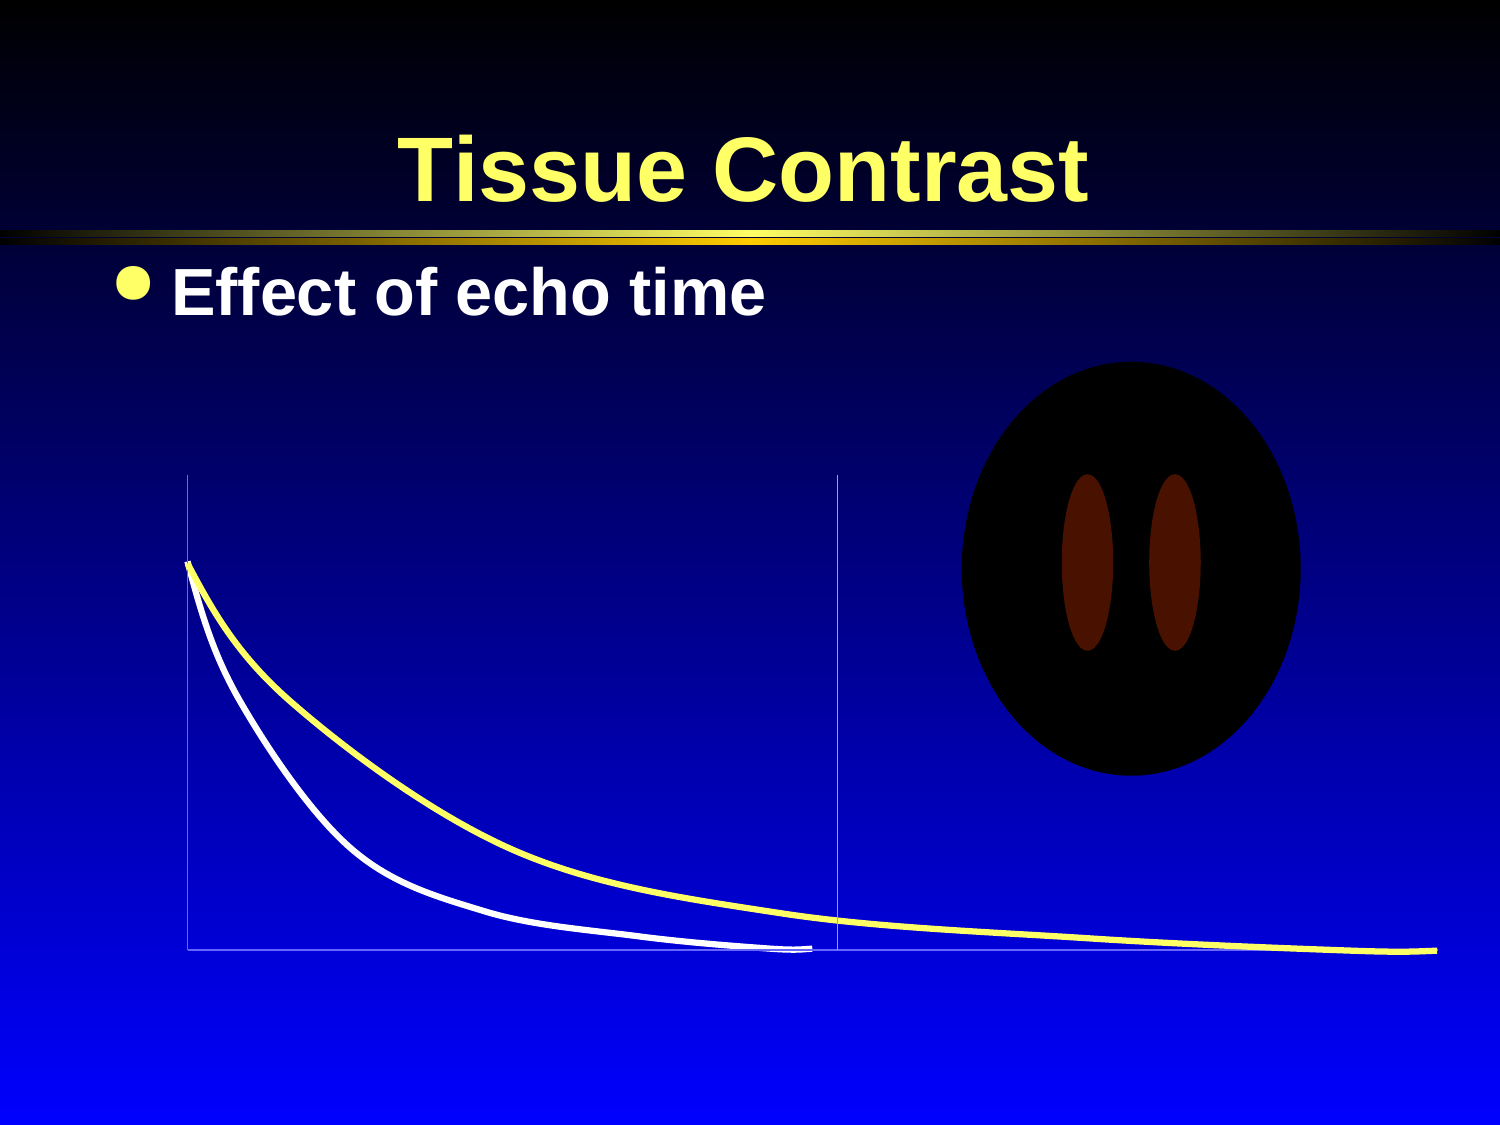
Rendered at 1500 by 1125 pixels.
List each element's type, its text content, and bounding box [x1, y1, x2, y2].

list Effect of echo time [99, 260, 1388, 372]
title Tissue Contrast [99, 37, 1388, 225]
text_box [962, 362, 1300, 775]
